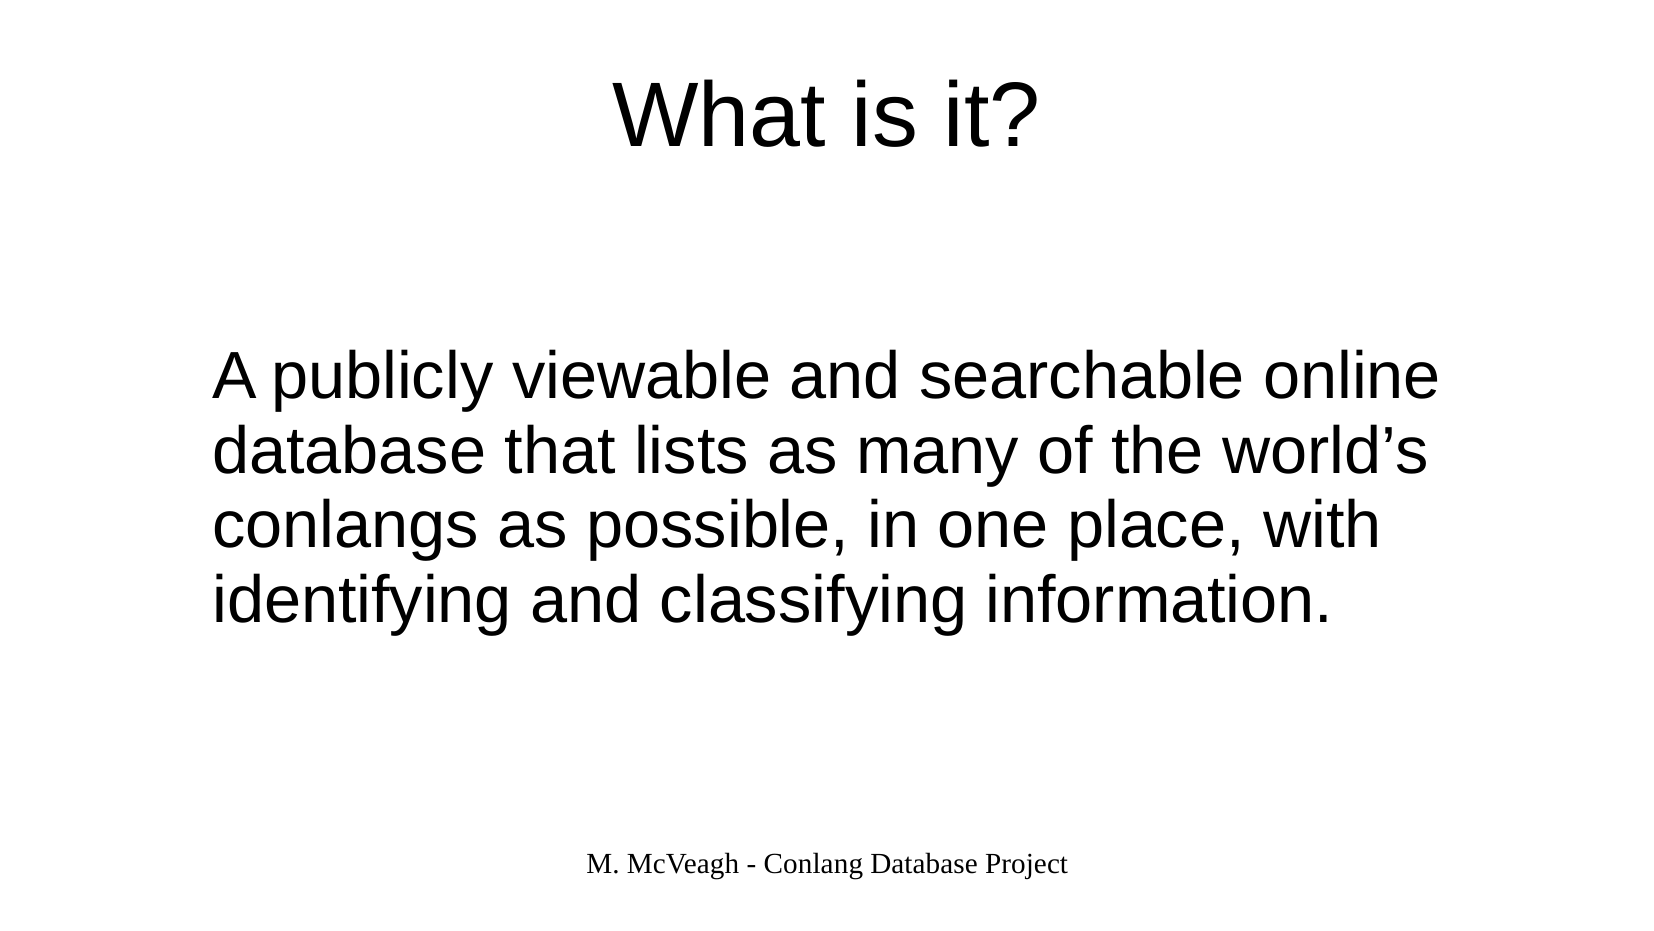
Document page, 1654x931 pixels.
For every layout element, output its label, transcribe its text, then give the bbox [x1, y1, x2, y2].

list A publicly viewable and searchable online database that lists as many of the world’s conlangs as possible, in one place, with identifying and classifying information. [82, 217, 1571, 758]
title What is it? [82, 37, 1571, 193]
